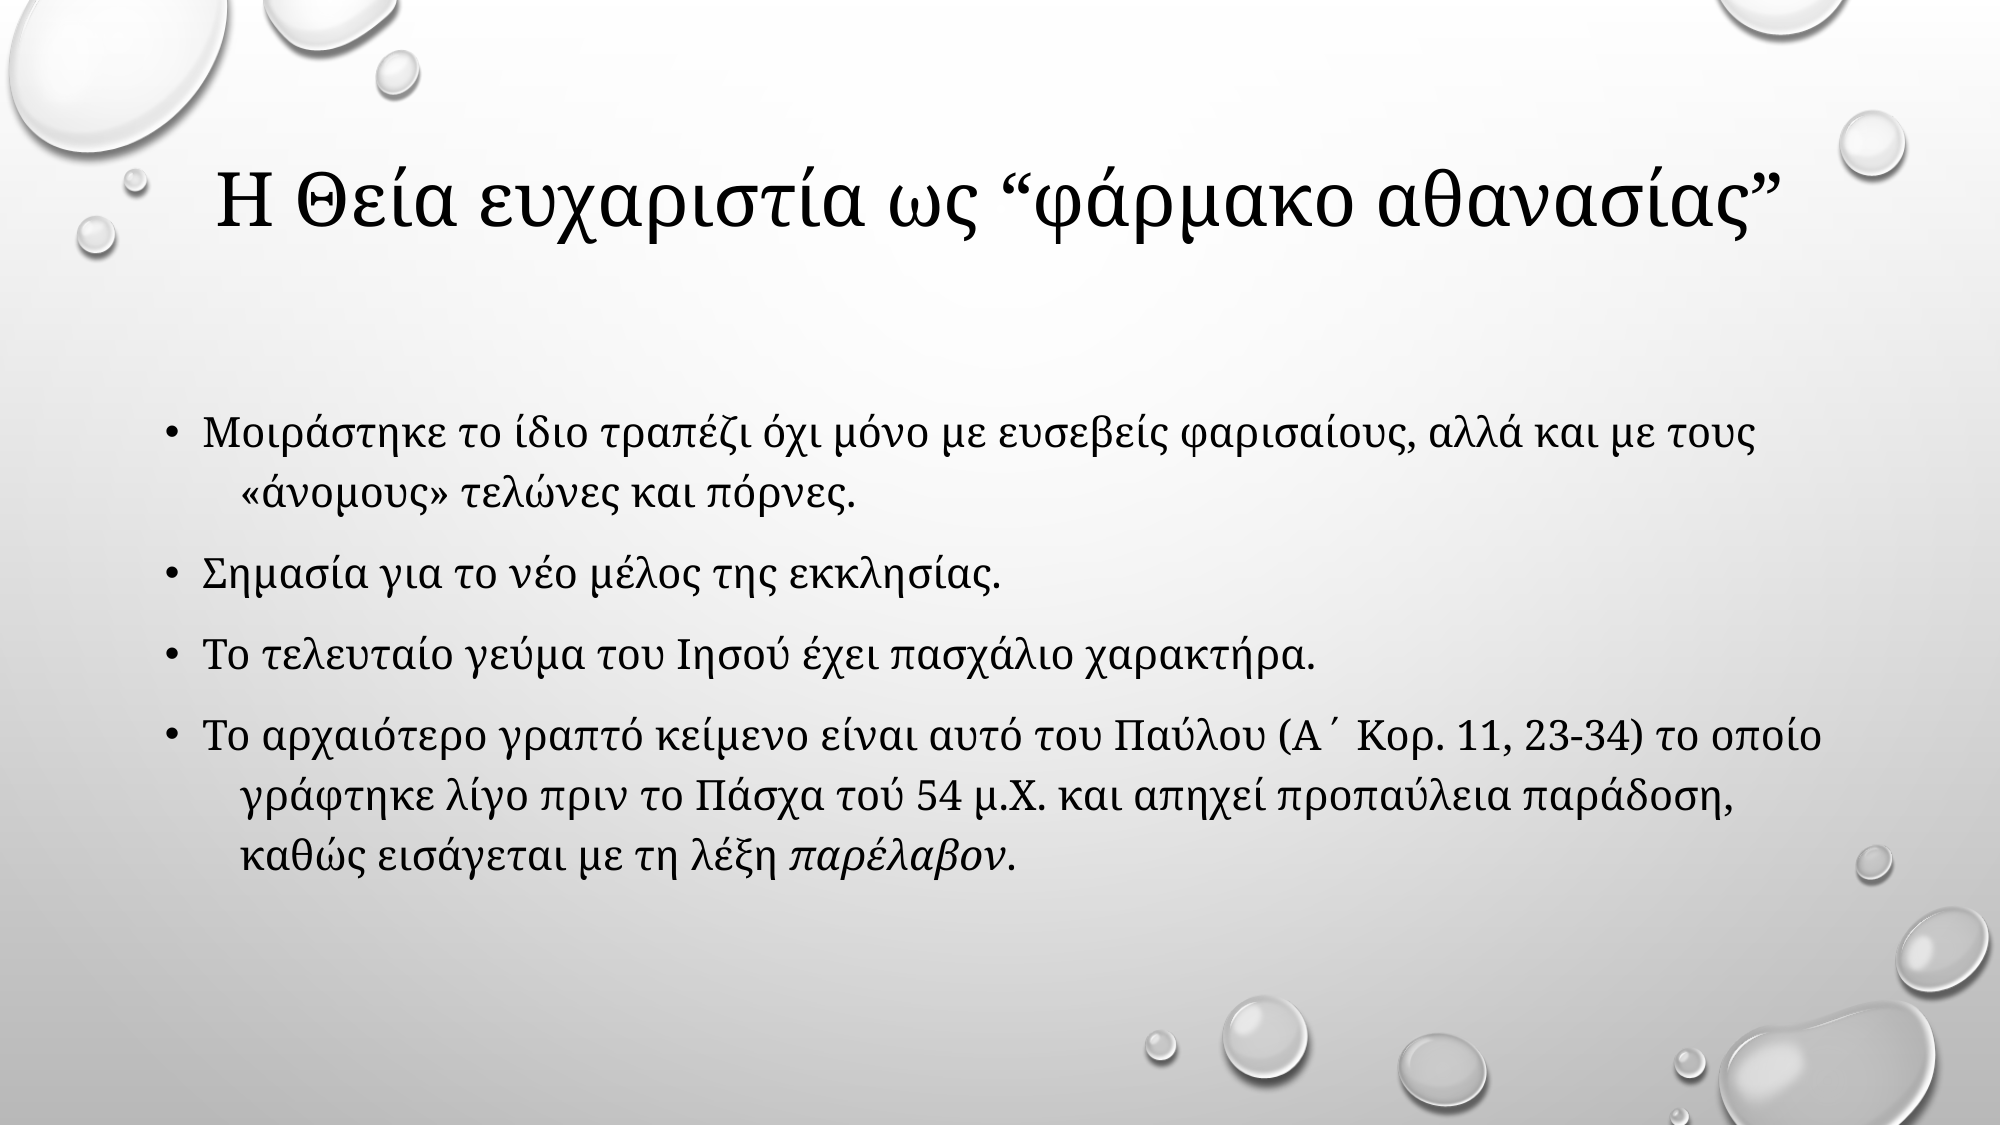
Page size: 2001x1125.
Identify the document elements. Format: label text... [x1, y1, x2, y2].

list Μοιράστηκε το ίδιο τραπέζι όχι μόνο με ευσεβείς φαρισαίους, αλλά και με τους «άνομους» τελώνες και πόρνες. Σημασία για το νέο μέλος της εκκλησίας. Το τελευταίο γεύμα του Ιησού έχει πασχάλιο χαρακτήρα. Το αρχαιότερο γραπτό κείμενο είναι αυτό του Παύλου (Α΄ Κορ. 11, 23-34) το οποίο γράφτηκε λίγο πριν το Πάσχα τού 54 μ.Χ. και απηχεί προπαύλεια παράδοση, καθώς εισάγεται με τη λέξη παρέλαβον. [149, 388, 1850, 950]
title H Θεία ευχαριστία ως “φάρμακο αθανασίας” [149, 101, 1851, 364]
